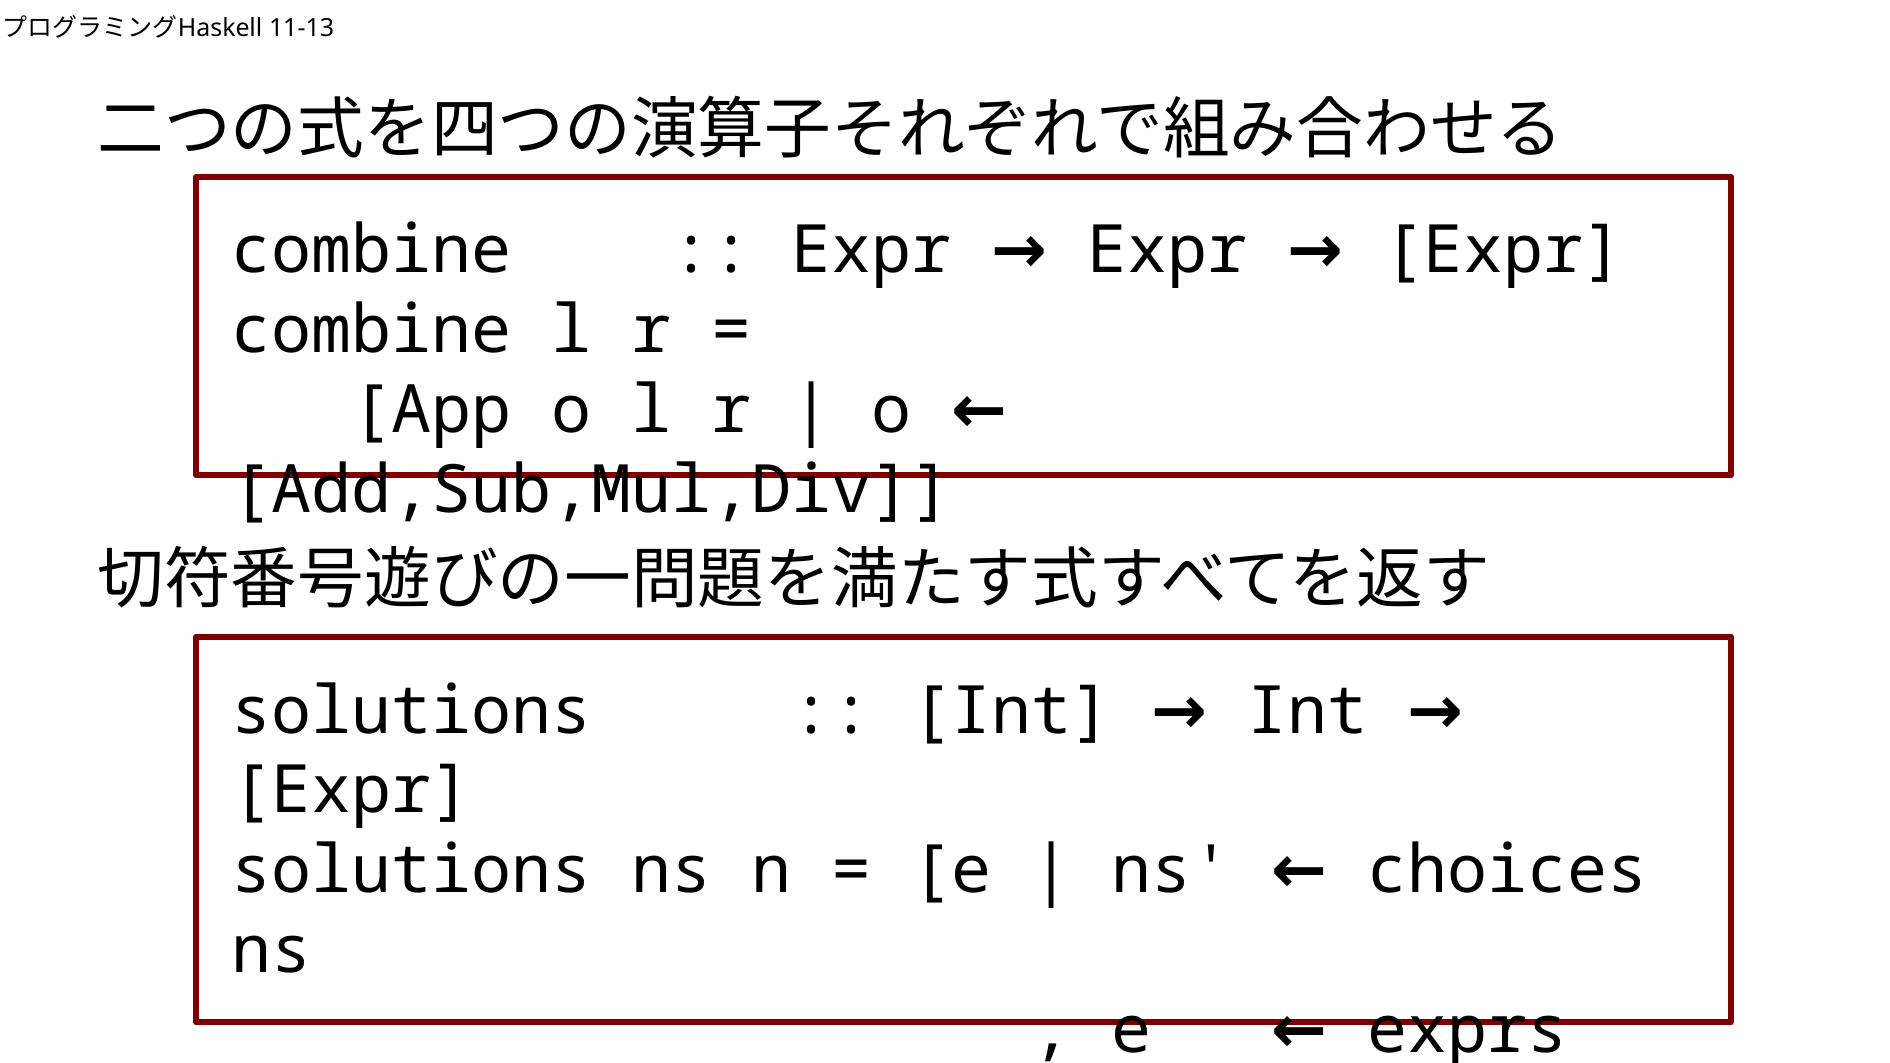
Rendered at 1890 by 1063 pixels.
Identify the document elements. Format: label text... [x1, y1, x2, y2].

list 切符番号遊びの一問題を満たす式すべてを返す [94, 521, 1796, 596]
text_box combine :: Expr → Expr → [Expr] combine l r = [App o l r | o ← [Add,Sub,Mul,Div]] [195, 176, 1732, 476]
list 二つの式を四つの演算子それぞれで組み合わせる [94, 71, 1796, 146]
text_box solutions :: [Int] → Int → [Expr] solutions ns n = [e | ns' ← choices ns , e ← exprs ns' , eval e == [n]] [195, 636, 1732, 1023]
